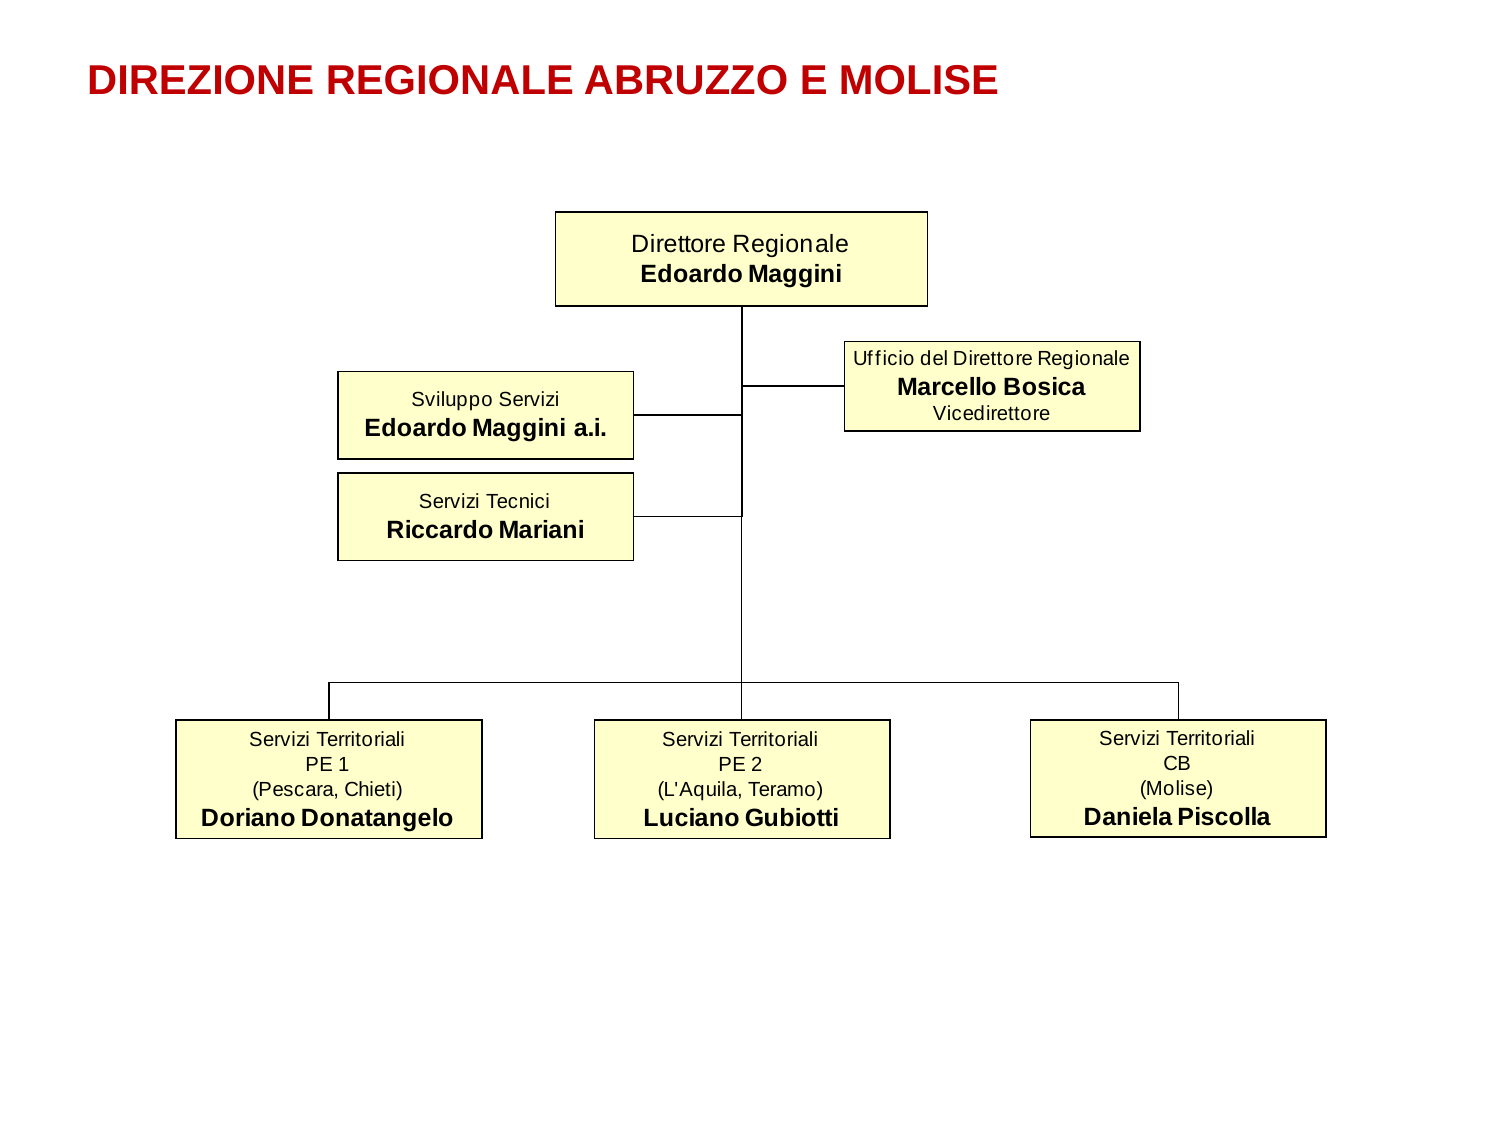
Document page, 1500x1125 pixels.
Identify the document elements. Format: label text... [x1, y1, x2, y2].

title DIREZIONE REGIONALE ABRUZZO E MOLISE [72, 45, 1462, 128]
picture [173, 209, 1327, 840]
